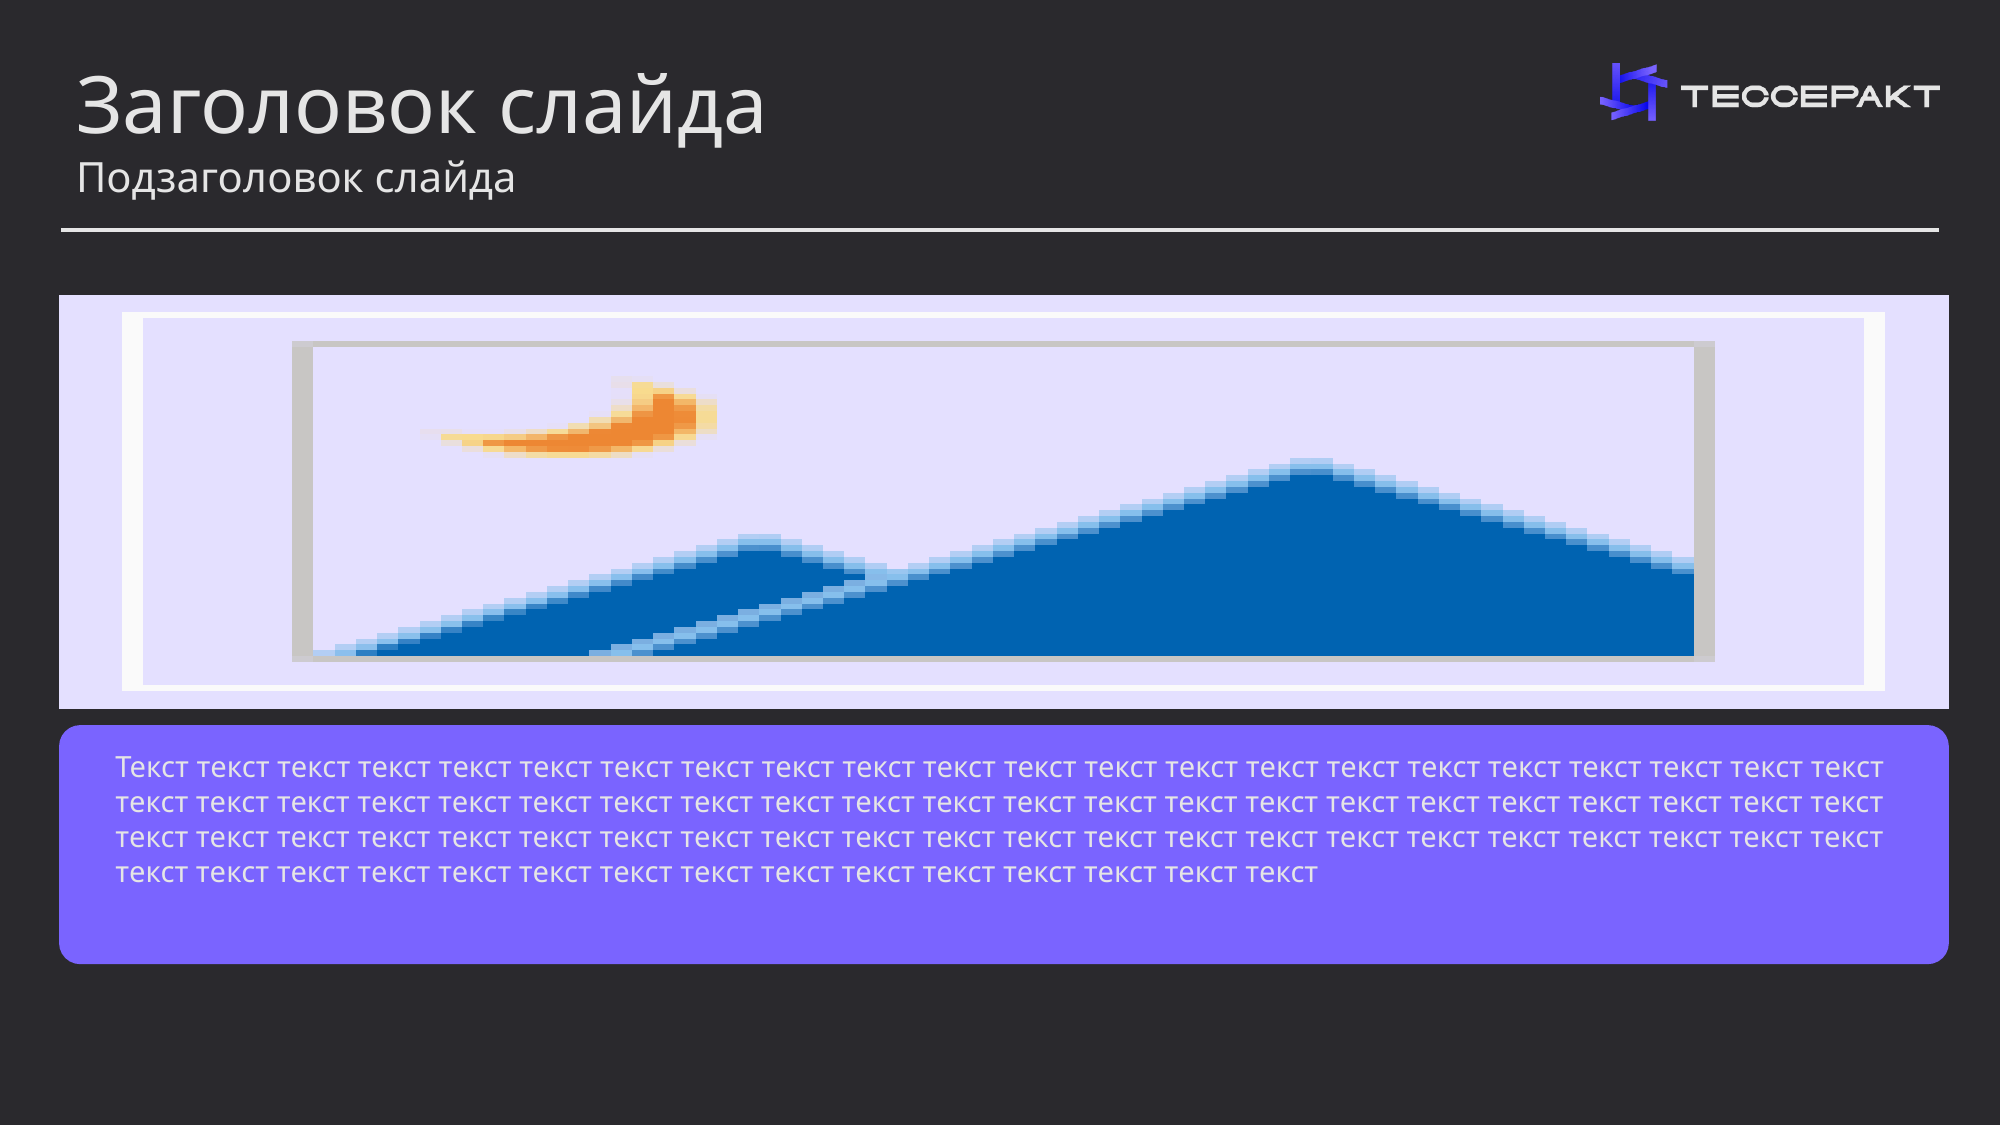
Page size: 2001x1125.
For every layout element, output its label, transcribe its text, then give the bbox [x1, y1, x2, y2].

picture [59, 295, 1949, 709]
list Подзаголовок слайда [60, 152, 768, 237]
text_box [59, 725, 1949, 965]
picture [1600, 63, 1940, 121]
list Текст текст текст текст текст текст текст текст текст текст текст текст текст текст текст текст текст текст текст текст текст текст текст текст текст текст текст текст текст текст текст текст текст текст текст текст текст текст текст текст текст текст текст текст текст текст текст текст текст текст текст текст текст текст текст текст текст текст текст текст текст текст текст текст текст текст текст текст текст текст текст текст текст текст текст текст текст текст текст текст текст [100, 740, 1902, 966]
title Заголовок слайда [60, 63, 1445, 159]
